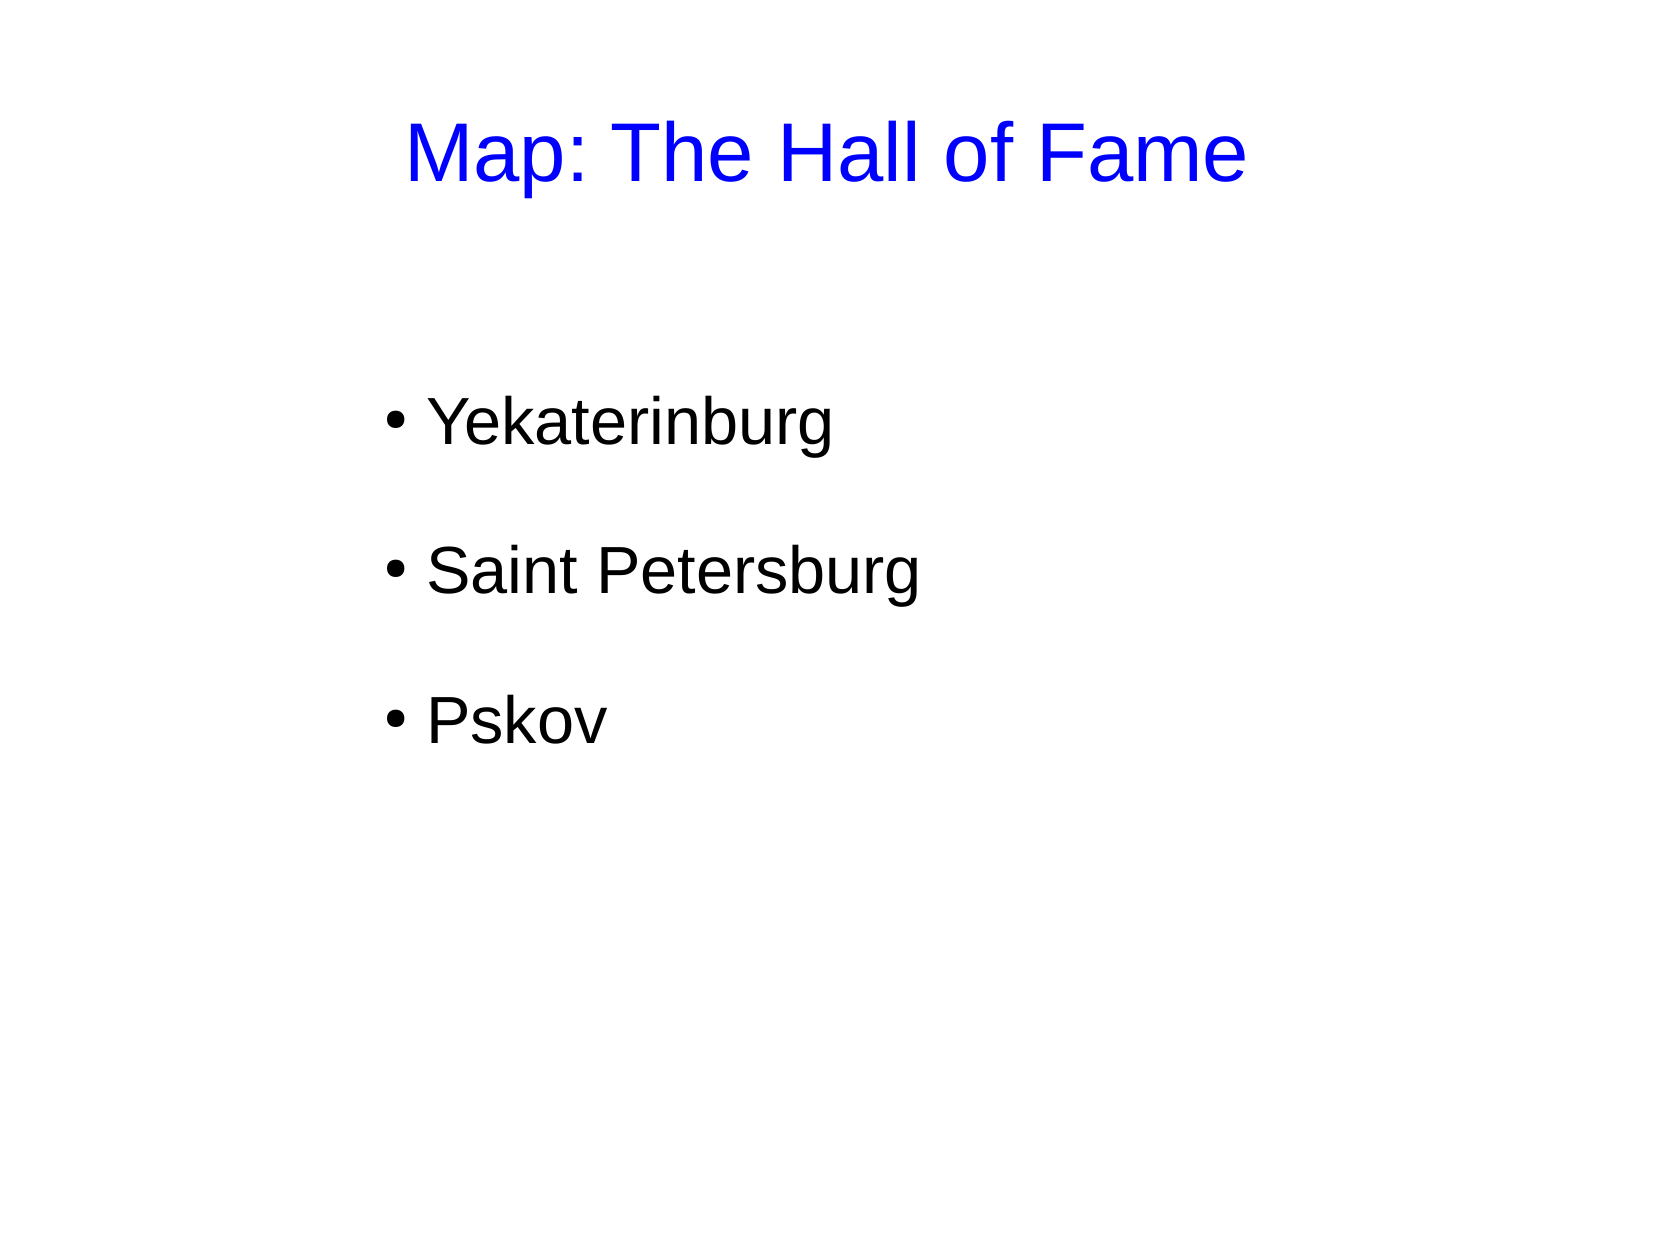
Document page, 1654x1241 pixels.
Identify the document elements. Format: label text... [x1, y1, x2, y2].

title Map: The Hall of Fame [82, 49, 1571, 257]
text_box Yekaterinburg Saint Petersburg Pskov [383, 383, 1477, 758]
